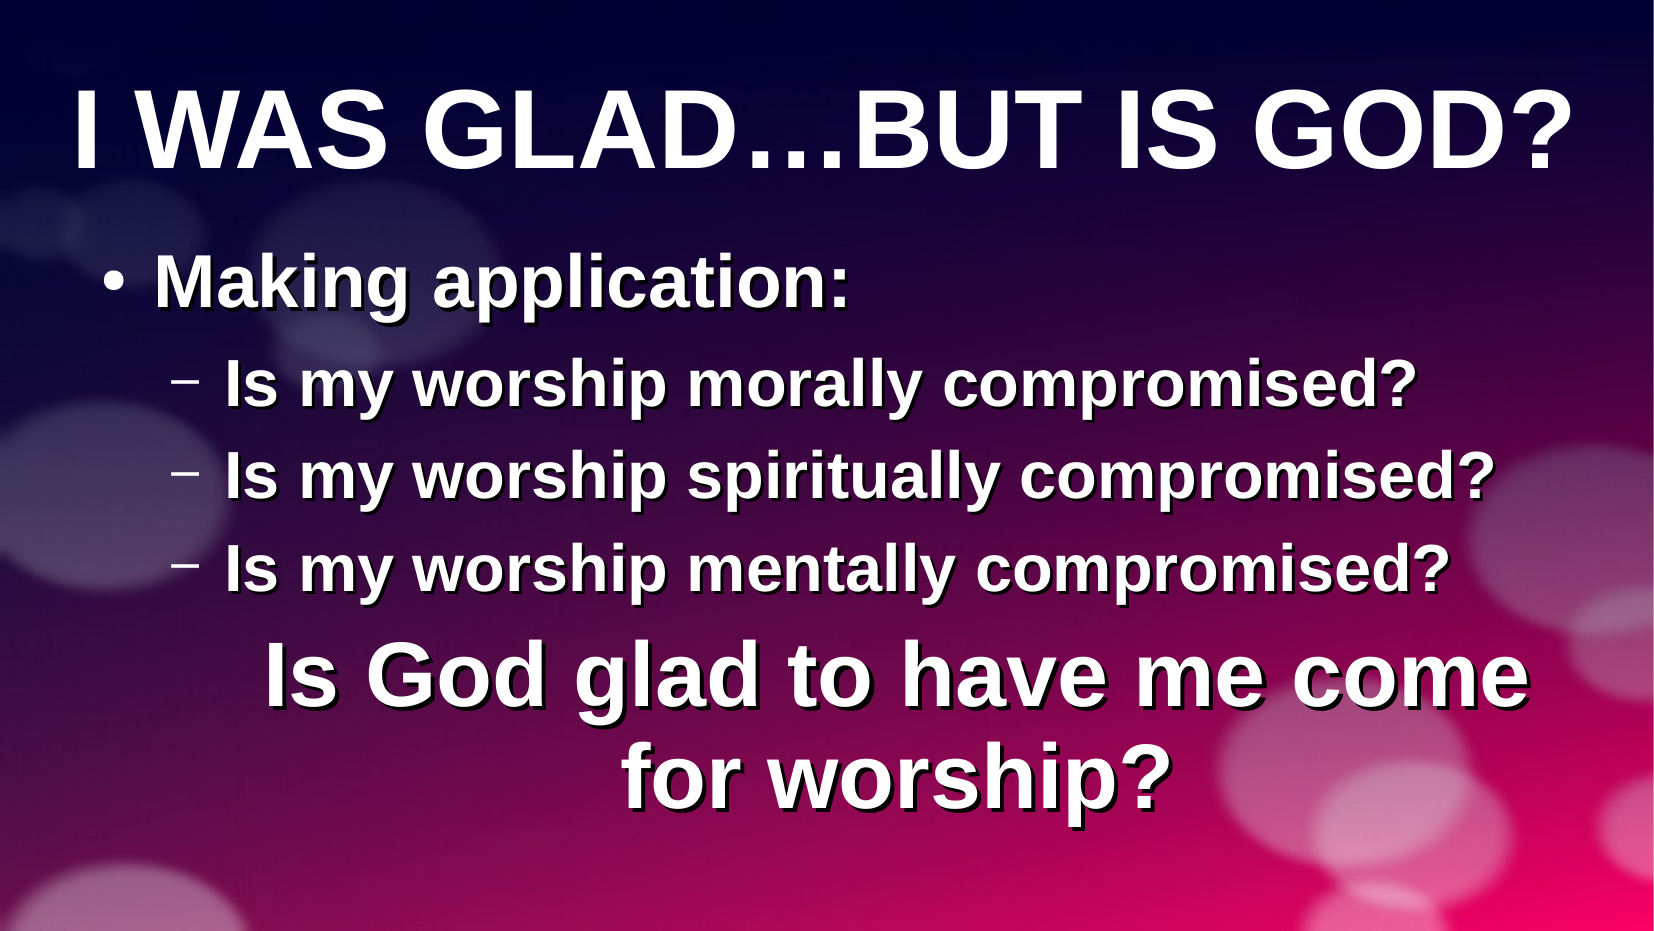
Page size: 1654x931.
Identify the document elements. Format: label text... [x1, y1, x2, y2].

picture [0, 0, 1654, 931]
title I WAS GLAD…BUT IS GOD? [45, 3, 1606, 256]
list Making application: Is my worship morally compromised? Is my worship spiritually compromised? Is my worship mentally compromised? Is God glad to have me come for worship? [82, 240, 1571, 901]
